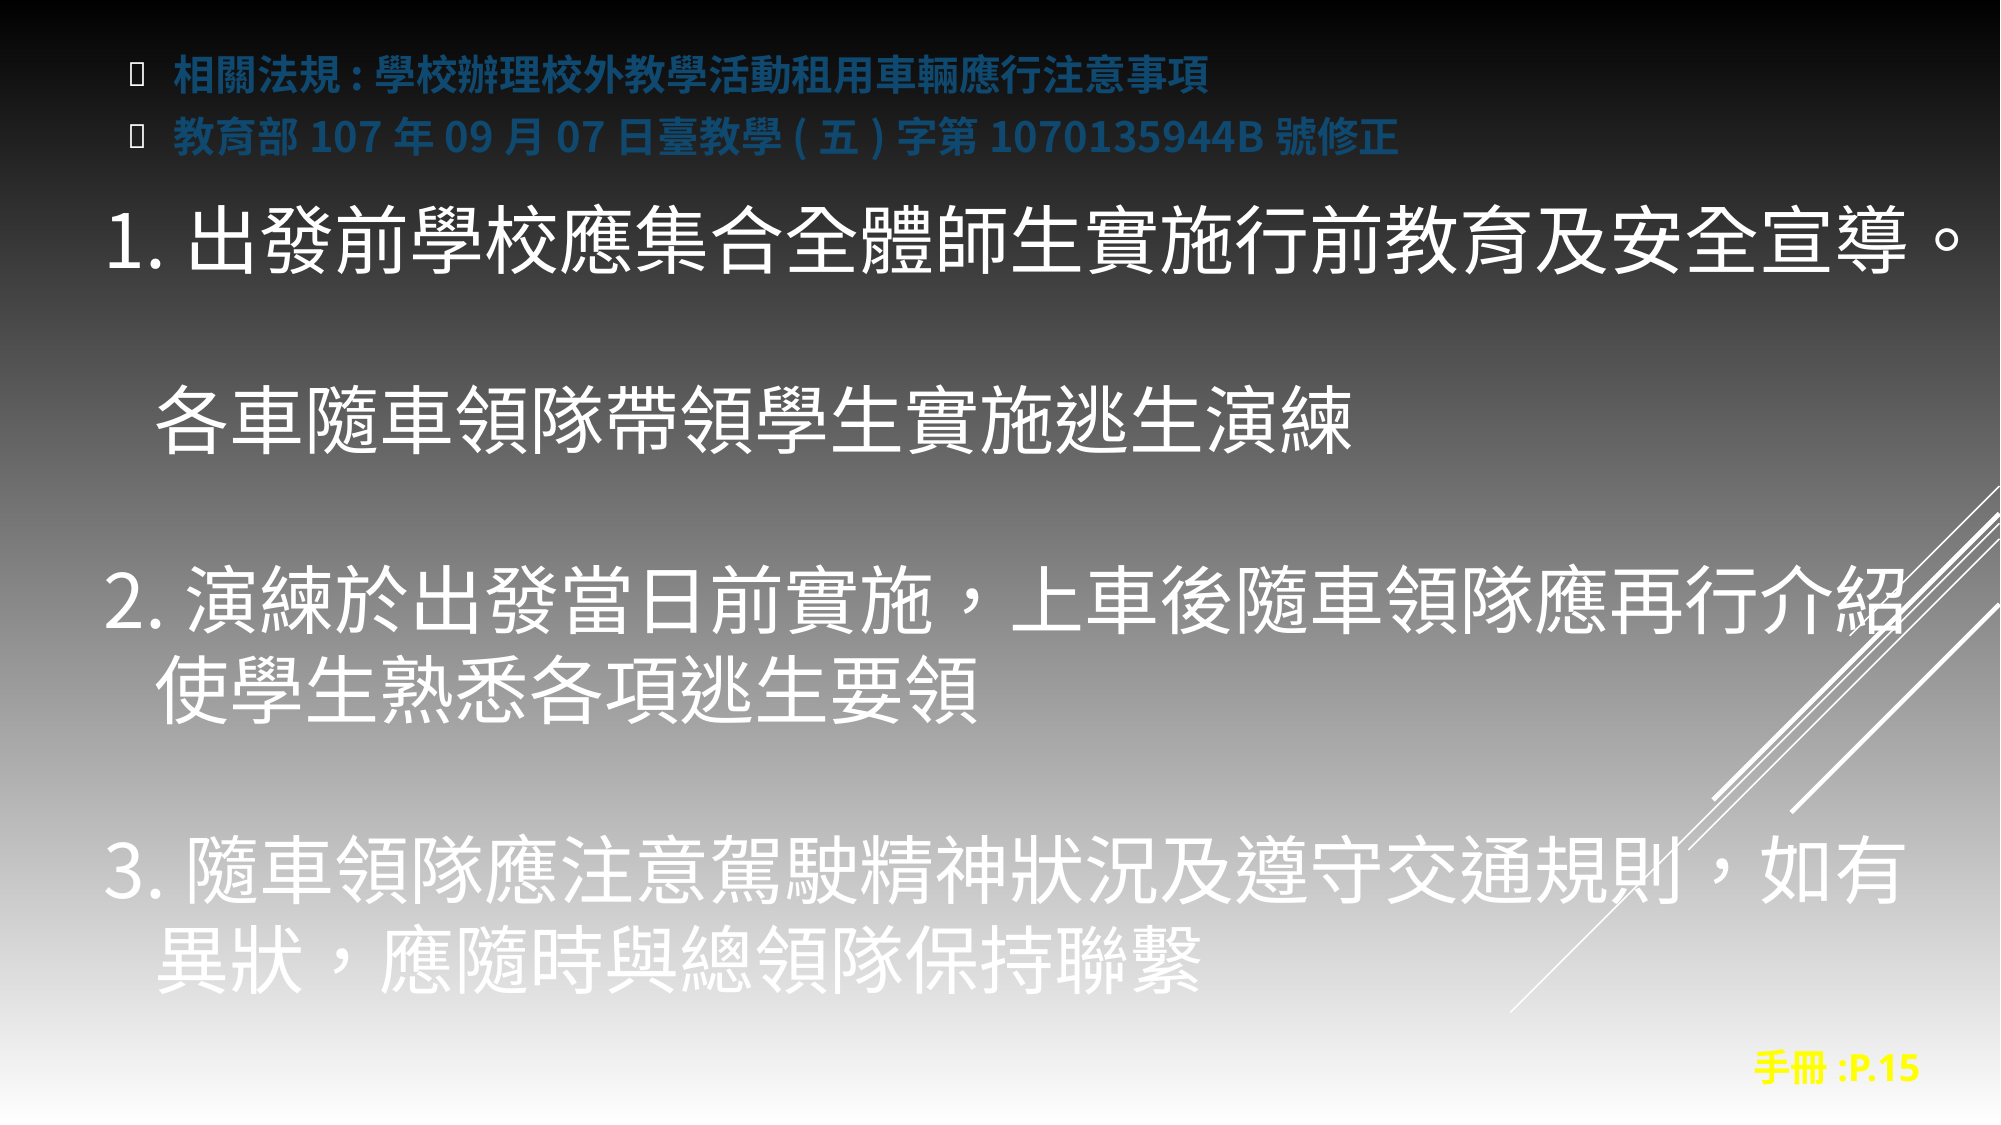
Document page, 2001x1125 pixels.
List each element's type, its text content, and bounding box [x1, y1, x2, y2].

text_box 手冊:P.15 [1738, 1036, 1997, 1097]
list 相關法規:學校辦理校外教學活動租用車輛應行注意事項 教育部107年09月07日臺教學(五)字第1070135944B號修正 [112, 40, 1513, 187]
title 1.出發前學校應集合全體師生實施行前教育及安全宣導。 各車隨車領隊帶領學生實施逃生演練 2.演練於出發當日前實施，上車後隨車領隊應再行介紹 使學生熟悉各項逃生要領 3.隨車領隊應注意駕駛精神狀況及遵守交通規則，如有 異狀，應隨時與總領隊保持聯繫 [89, 186, 1926, 1037]
